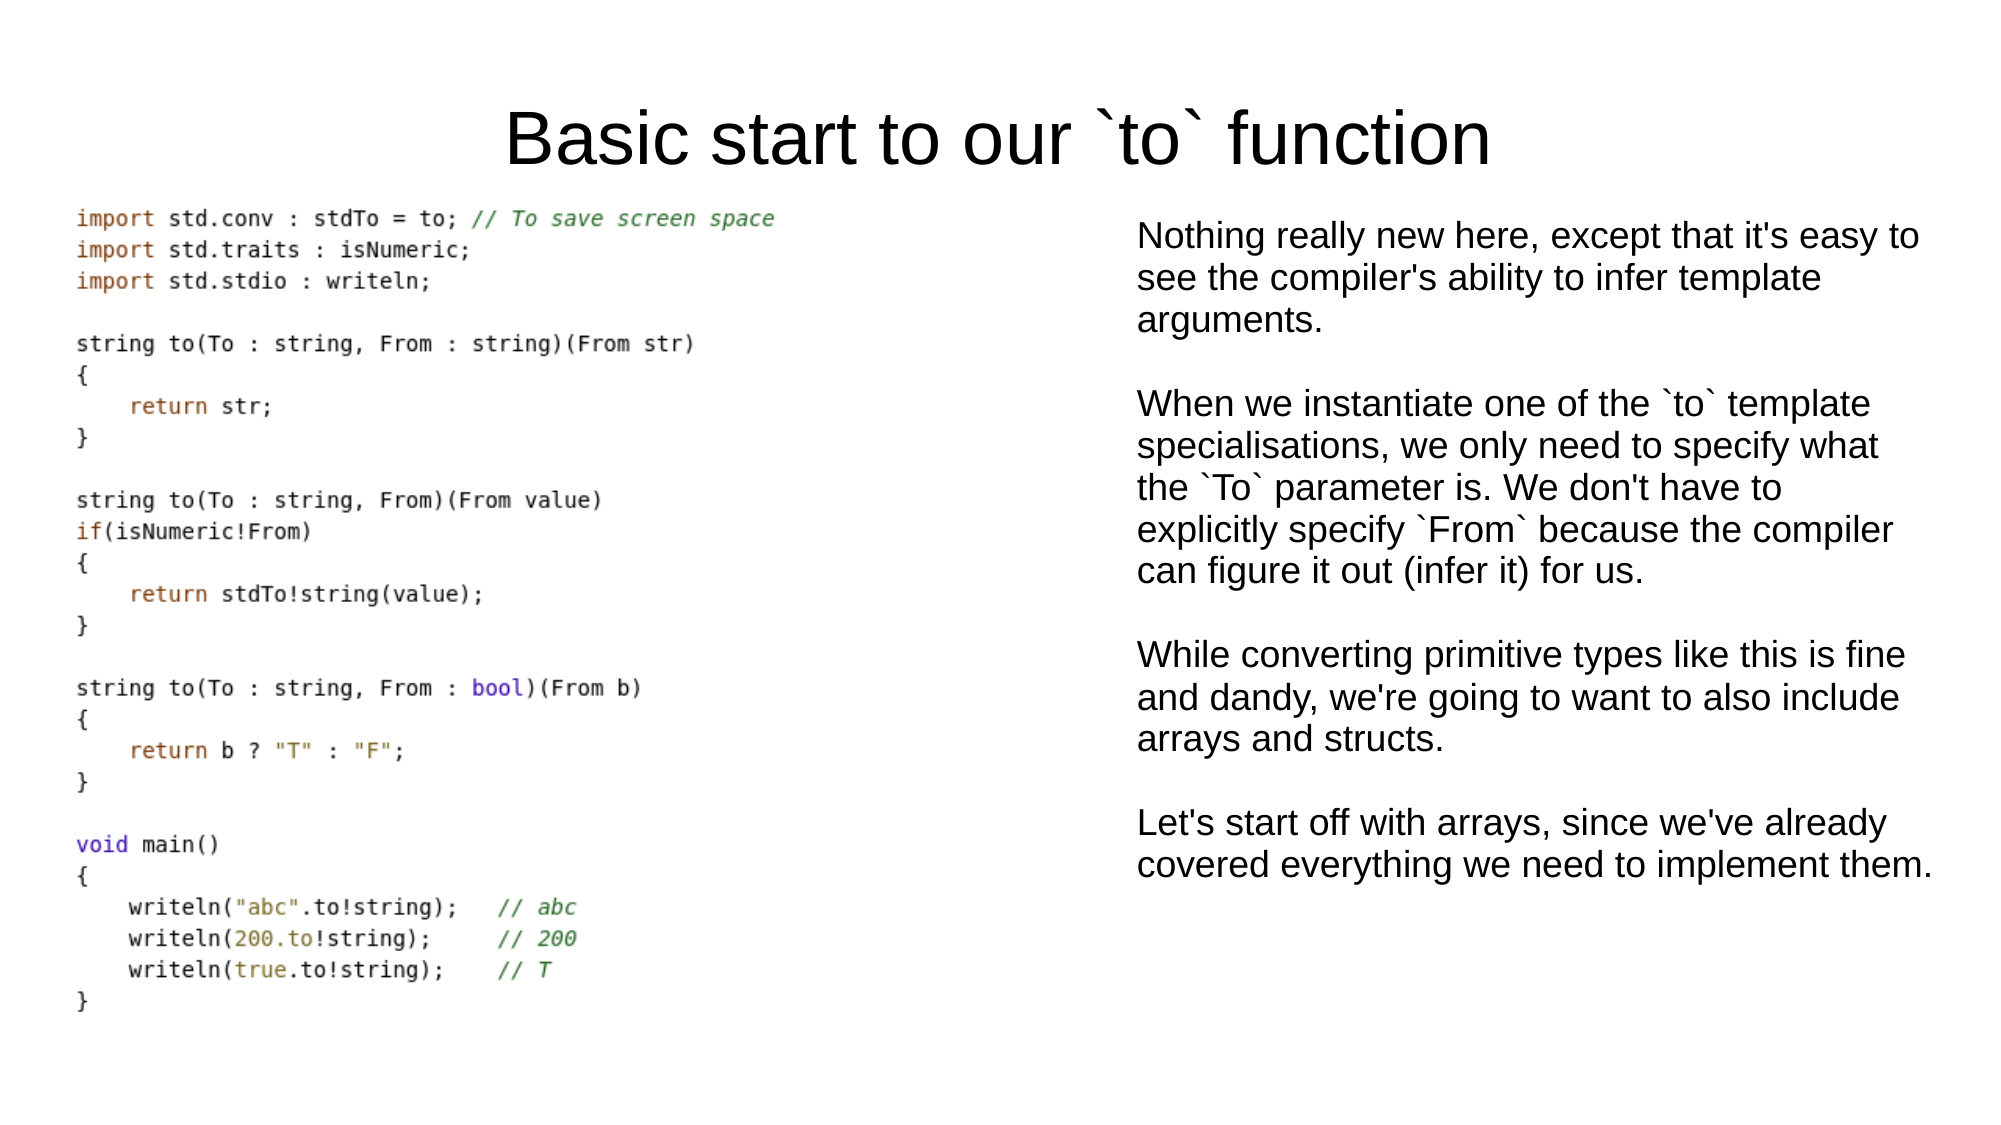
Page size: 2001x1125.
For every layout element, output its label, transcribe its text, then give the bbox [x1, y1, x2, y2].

picture [70, 206, 1093, 1023]
title Basic start to our `to` function [99, 44, 1900, 233]
text_box Nothing really new here, except that it's easy to see the compiler's ability to infer template arguments. When we instantiate one of the `to` template specialisations, we only need to specify what the `To` parameter is. We don't have to explicitly specify `From` because the compiler can figure it out (infer it) for us. While converting primitive types like this is fine and dandy, we're going to want to also include arrays and structs. Let's start off with arrays, since we've already covered everything we need to implement them. [1122, 206, 1949, 894]
